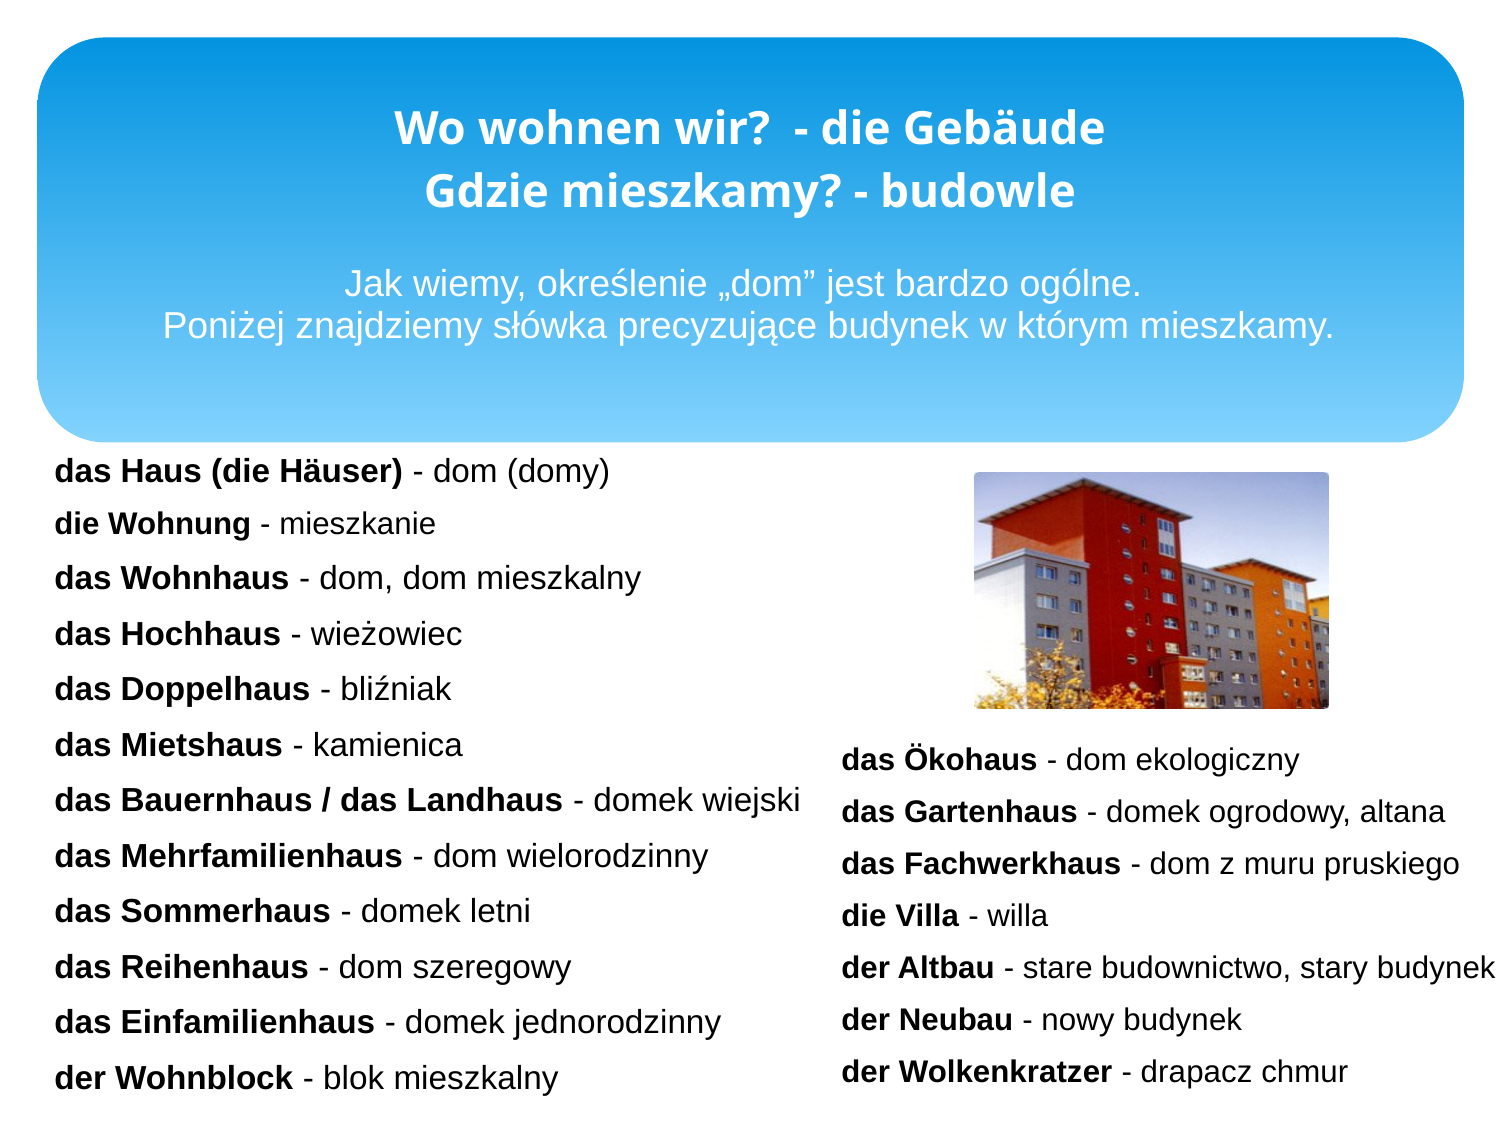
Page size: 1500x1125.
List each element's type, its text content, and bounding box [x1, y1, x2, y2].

subtitle das Haus (die Häuser) - dom (domy) die Wohnung - mieszkanie das Wohnhaus - dom, dom mieszkalny das Hochhaus - wieżowiec das Doppelhaus - bliźniak das Mietshaus - kamienica das Bauernhaus / das Landhaus - domek wiejski das Mehrfamilienhaus - dom wielorodzinny das Sommerhaus - domek letni das Reihenhaus - dom szeregowy das Einfamilienhaus - domek jednorodzinny der Wohnblock - blok mieszkalny [54, 431, 1270, 1125]
title Wo wohnen wir? - die Gebäude Gdzie mieszkamy? - budowle [75, 62, 1425, 254]
picture [974, 472, 1329, 709]
text_box Jak wiemy, określenie „dom” jest bardzo ogólne. Poniżej znajdziemy słówka precyzujące budynek w którym mieszkamy. [147, 255, 1346, 355]
text_box das Ökohaus - dom ekologiczny das Gartenhaus - domek ogrodowy, altana das Fachwerkhaus - dom z muru pruskiego die Villa - willa der Altbau - stare budownictwo, stary budynek der Neubau - nowy budynek der Wolkenkratzer - drapacz chmur [826, 717, 1500, 1093]
